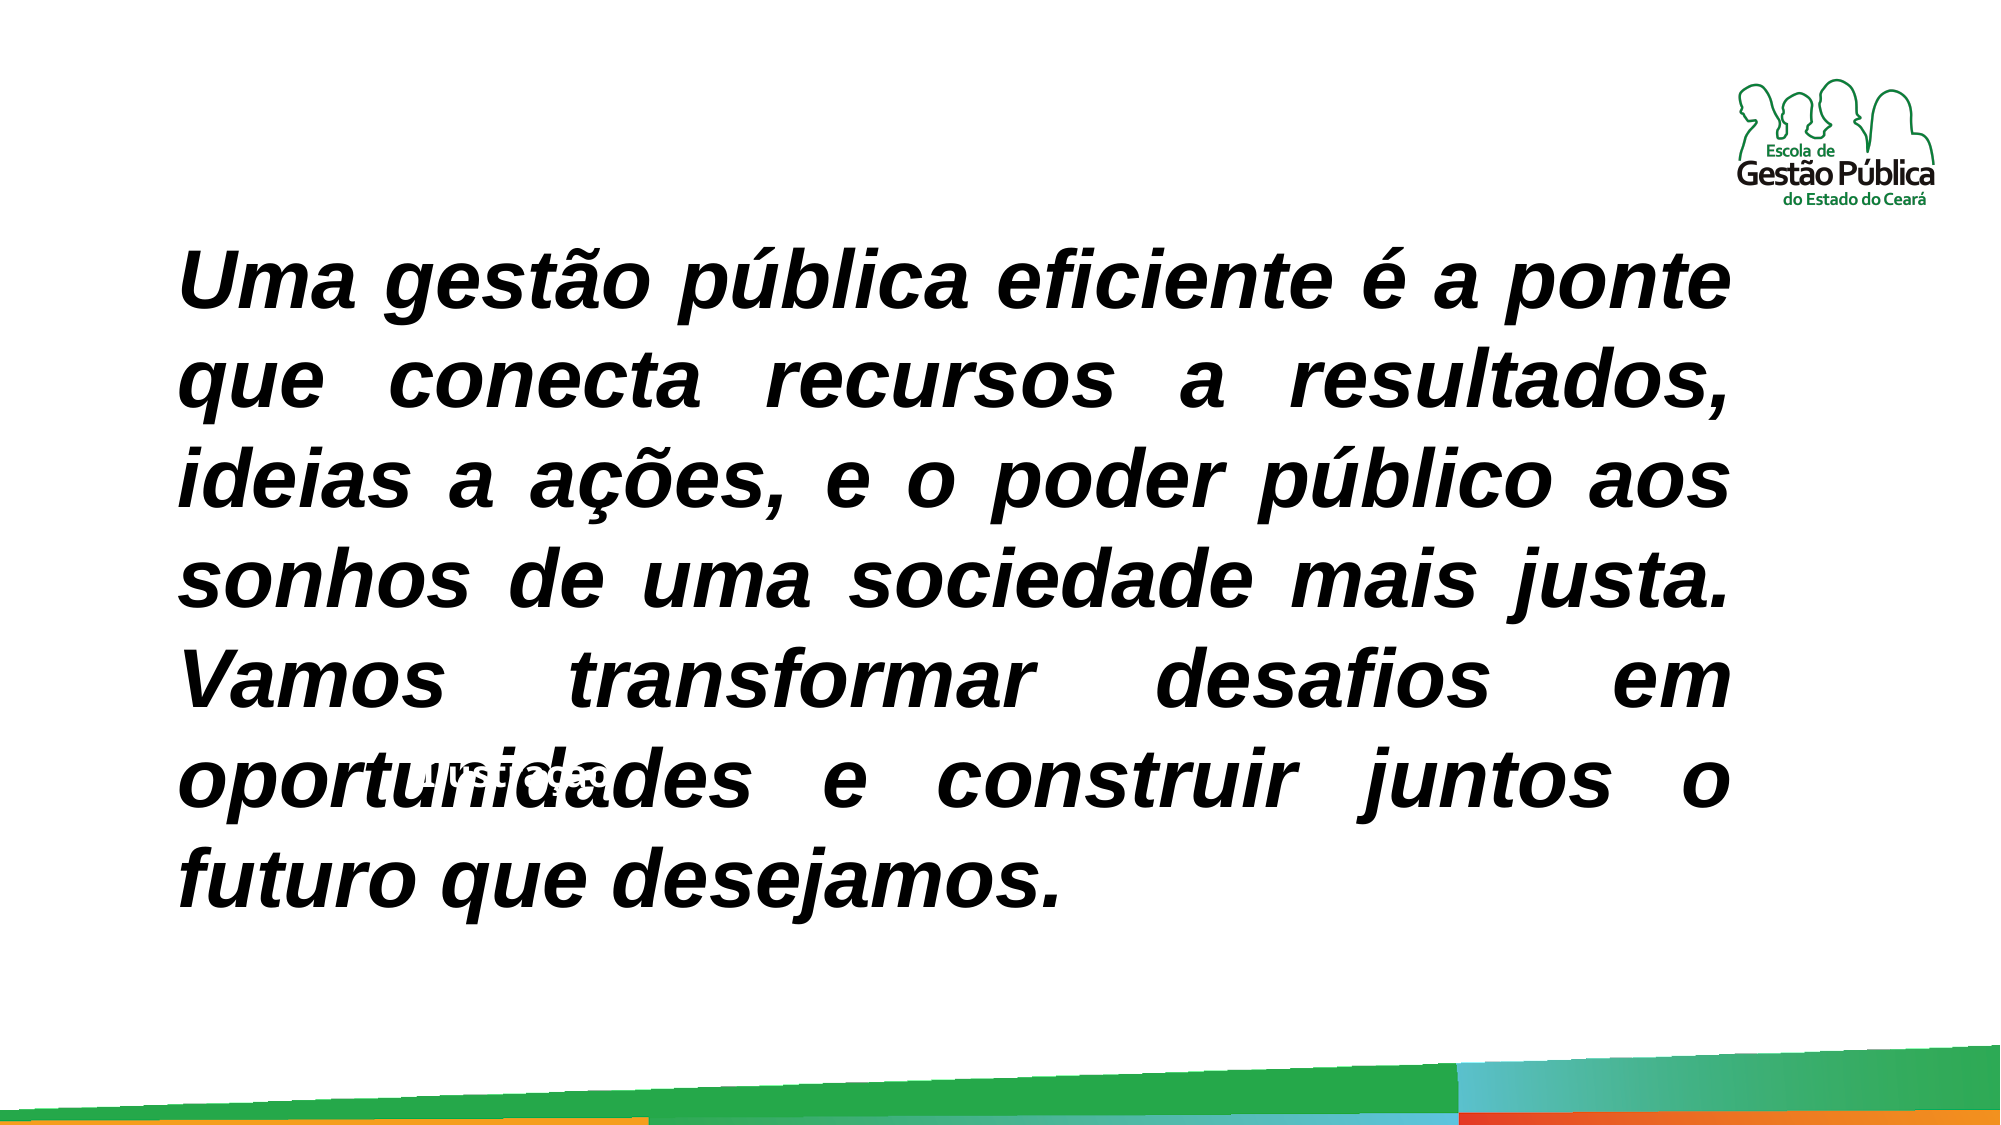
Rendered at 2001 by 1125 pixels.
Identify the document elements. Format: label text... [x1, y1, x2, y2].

text_box Foto/Ilustração [406, 697, 718, 759]
text_box Uma gestão pública eficiente é a ponte que conecta recursos a resultados, ideias a ações, e o poder público aos sonhos de uma sociedade mais justa. Vamos transformar desafios em oportunidades e construir juntos o futuro que desejamos. [162, 217, 1750, 921]
picture [1725, 31, 1947, 253]
picture [0, 1045, 2000, 1125]
